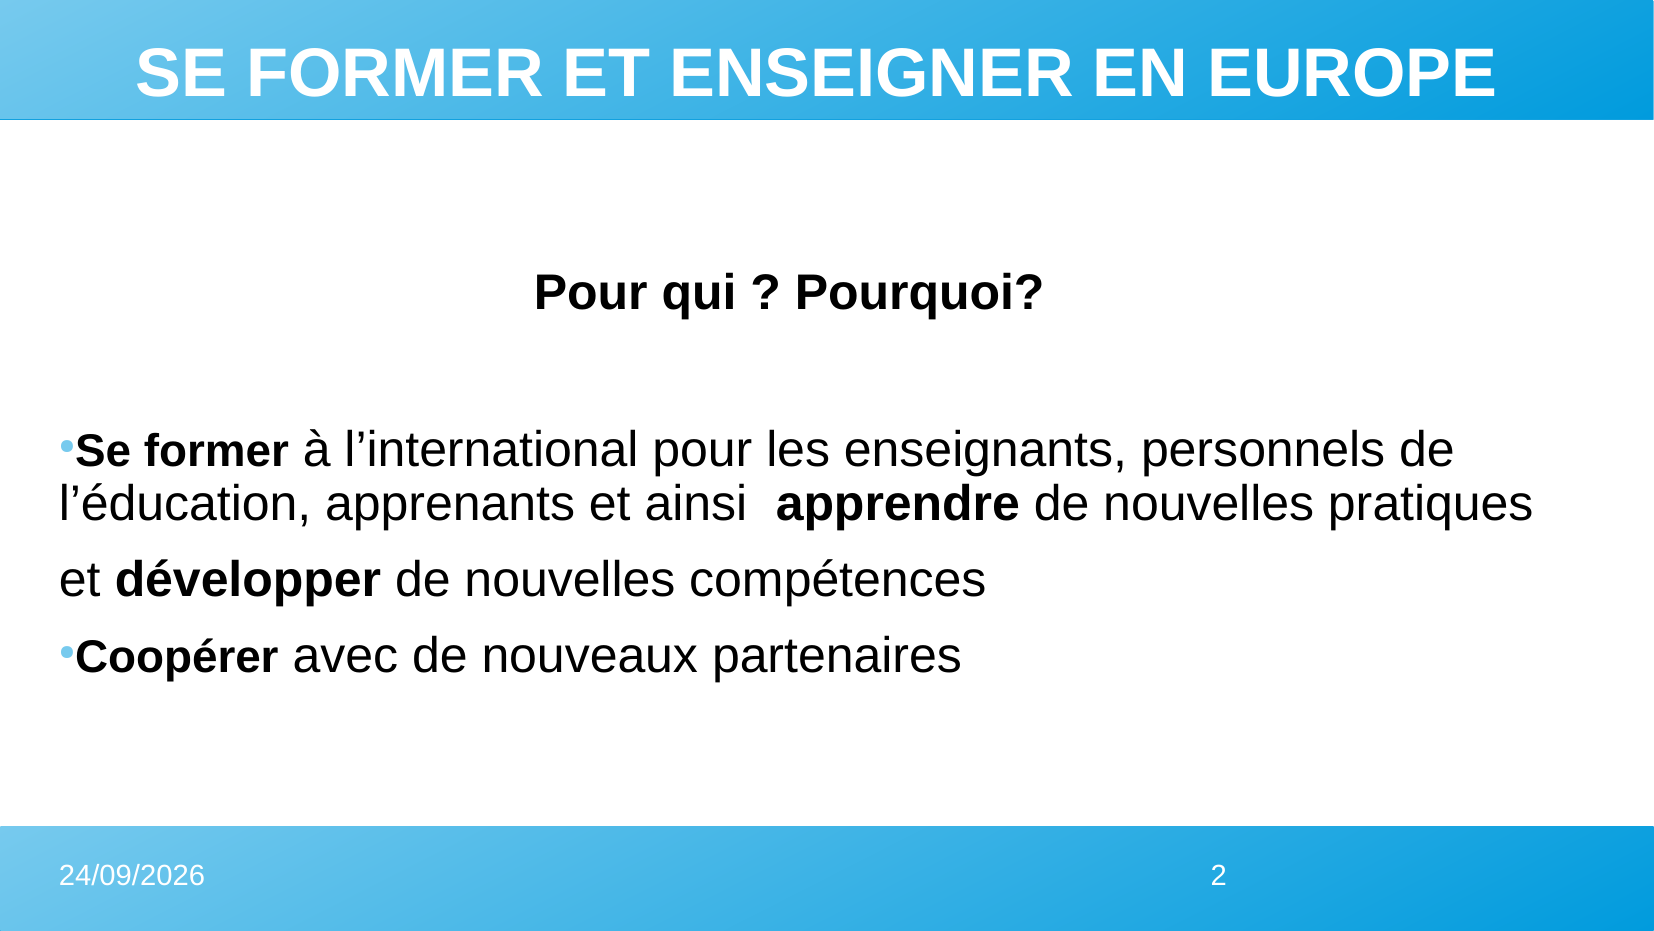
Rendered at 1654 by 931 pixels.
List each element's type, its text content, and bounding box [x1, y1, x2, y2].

text_box 05/04/2023 [59, 856, 443, 916]
text_box [1210, 856, 1595, 916]
title SE FORMER ET ENSEIGNER EN EUROPE [59, 27, 1595, 111]
list Pour qui ? Pourquoi? Se former à l’international pour les enseignants, personnels de l’éducation, apprenants et ainsi apprendre de nouvelles pratiques et développer de nouvelles compétences Coopérer avec de nouveaux partenaires [59, 177, 1595, 768]
